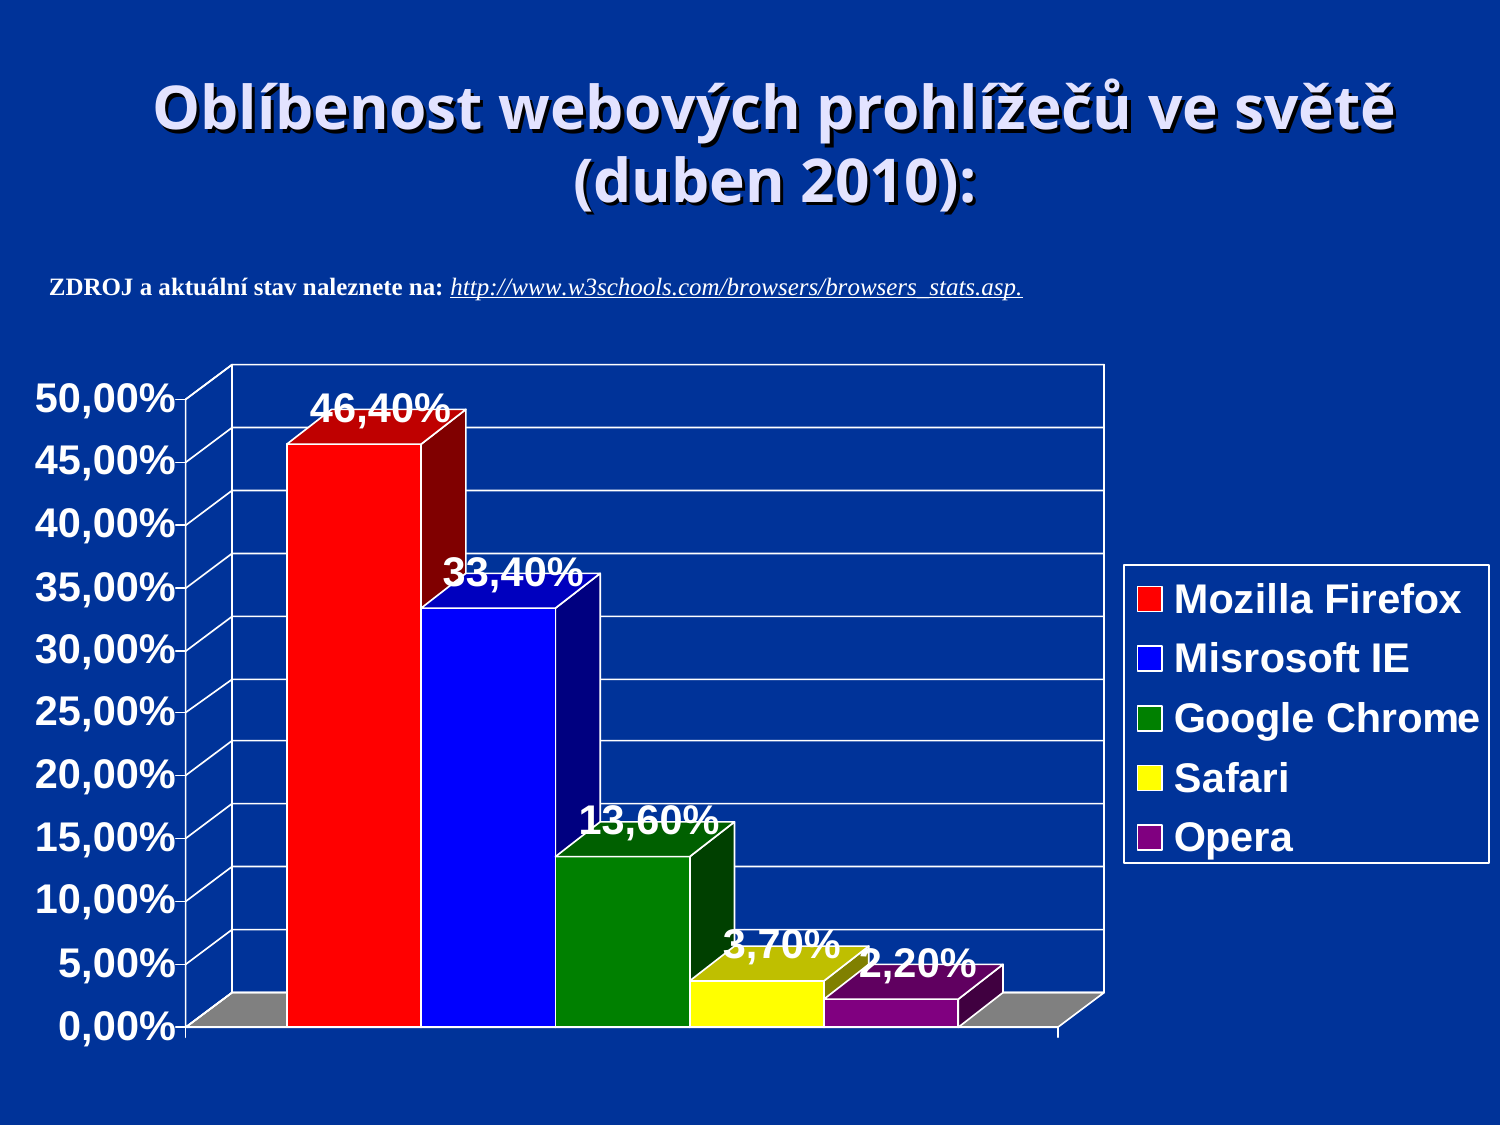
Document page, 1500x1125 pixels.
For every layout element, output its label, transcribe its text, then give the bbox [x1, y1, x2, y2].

text_box ZDROJ a aktuální stav naleznete na: http://www.w3schools.com/browsers/browsers_stats.asp. [34, 262, 1039, 299]
title Oblíbenost webových prohlížečů ve světě (duben 2010): [49, 54, 1500, 230]
text_box [0, 299, 1500, 1125]
